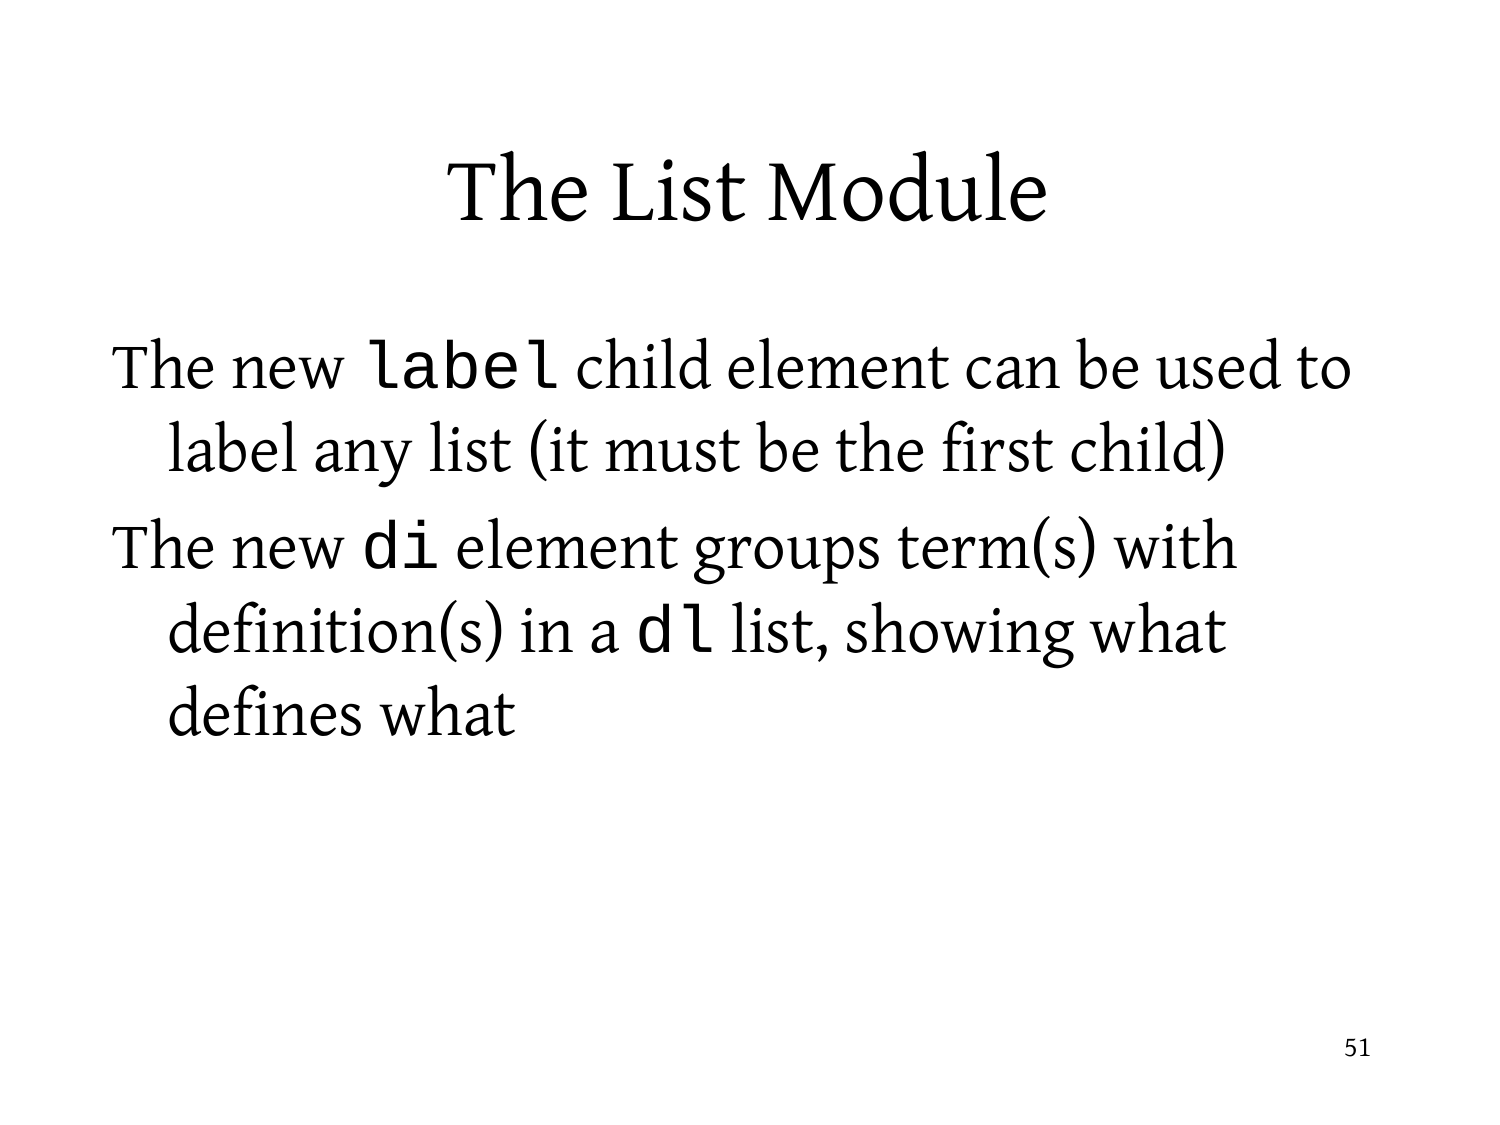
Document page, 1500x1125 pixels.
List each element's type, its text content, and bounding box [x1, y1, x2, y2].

list The new label child element can be used to label any list (it must be the first child) The new di element groups term(s) with definition(s) in a dl list, showing what defines what [112, 324, 1387, 1000]
title The List Module [112, 63, 1387, 324]
